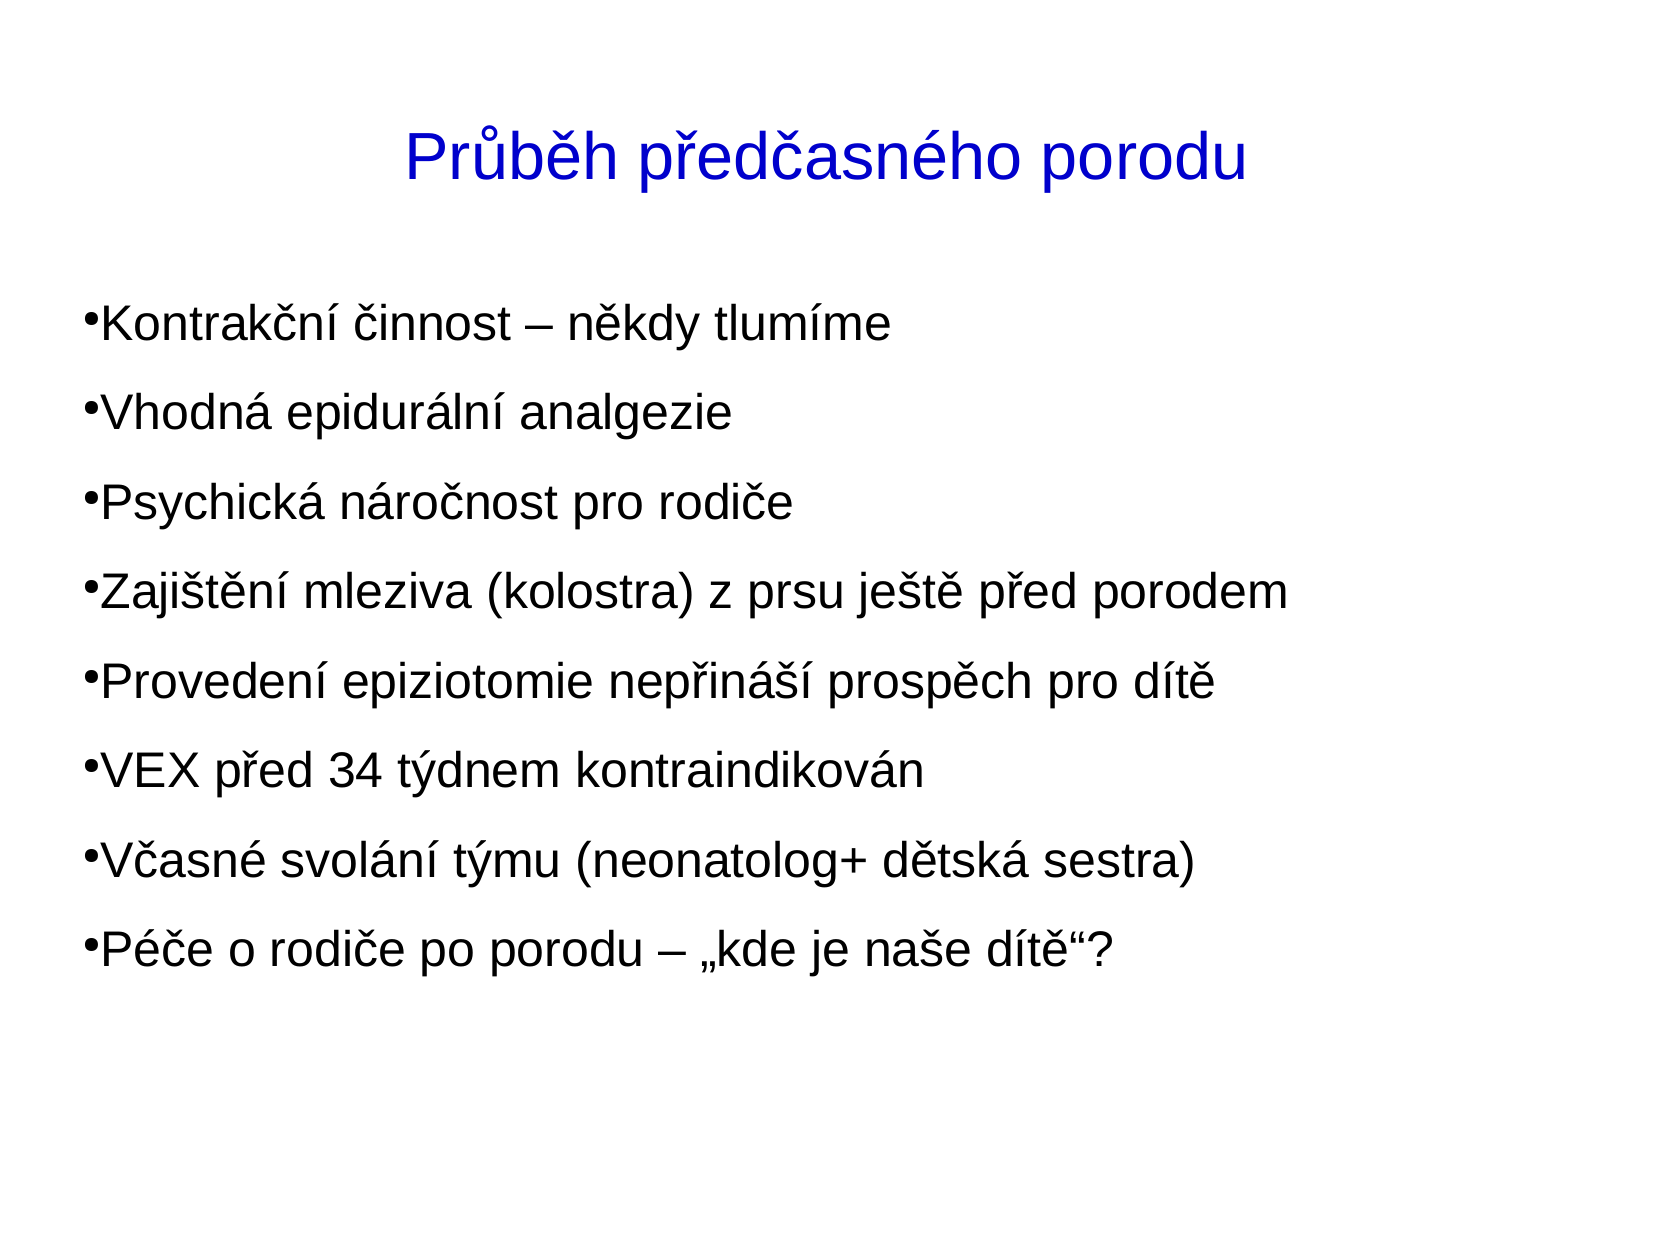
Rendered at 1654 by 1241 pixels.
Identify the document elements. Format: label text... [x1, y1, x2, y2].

list Kontrakční činnost – někdy tlumíme Vhodná epidurální analgezie Psychická náročnost pro rodiče Zajištění mleziva (kolostra) z prsu ještě před porodem Provedení epiziotomie nepřináší prospěch pro dítě VEX před 34 týdnem kontraindikován Včasné svolání týmu (neonatolog+ dětská sestra) Péče o rodiče po porodu – „kde je naše dítě“? [82, 290, 1571, 1109]
title Průběh předčasného porodu [82, 49, 1571, 257]
